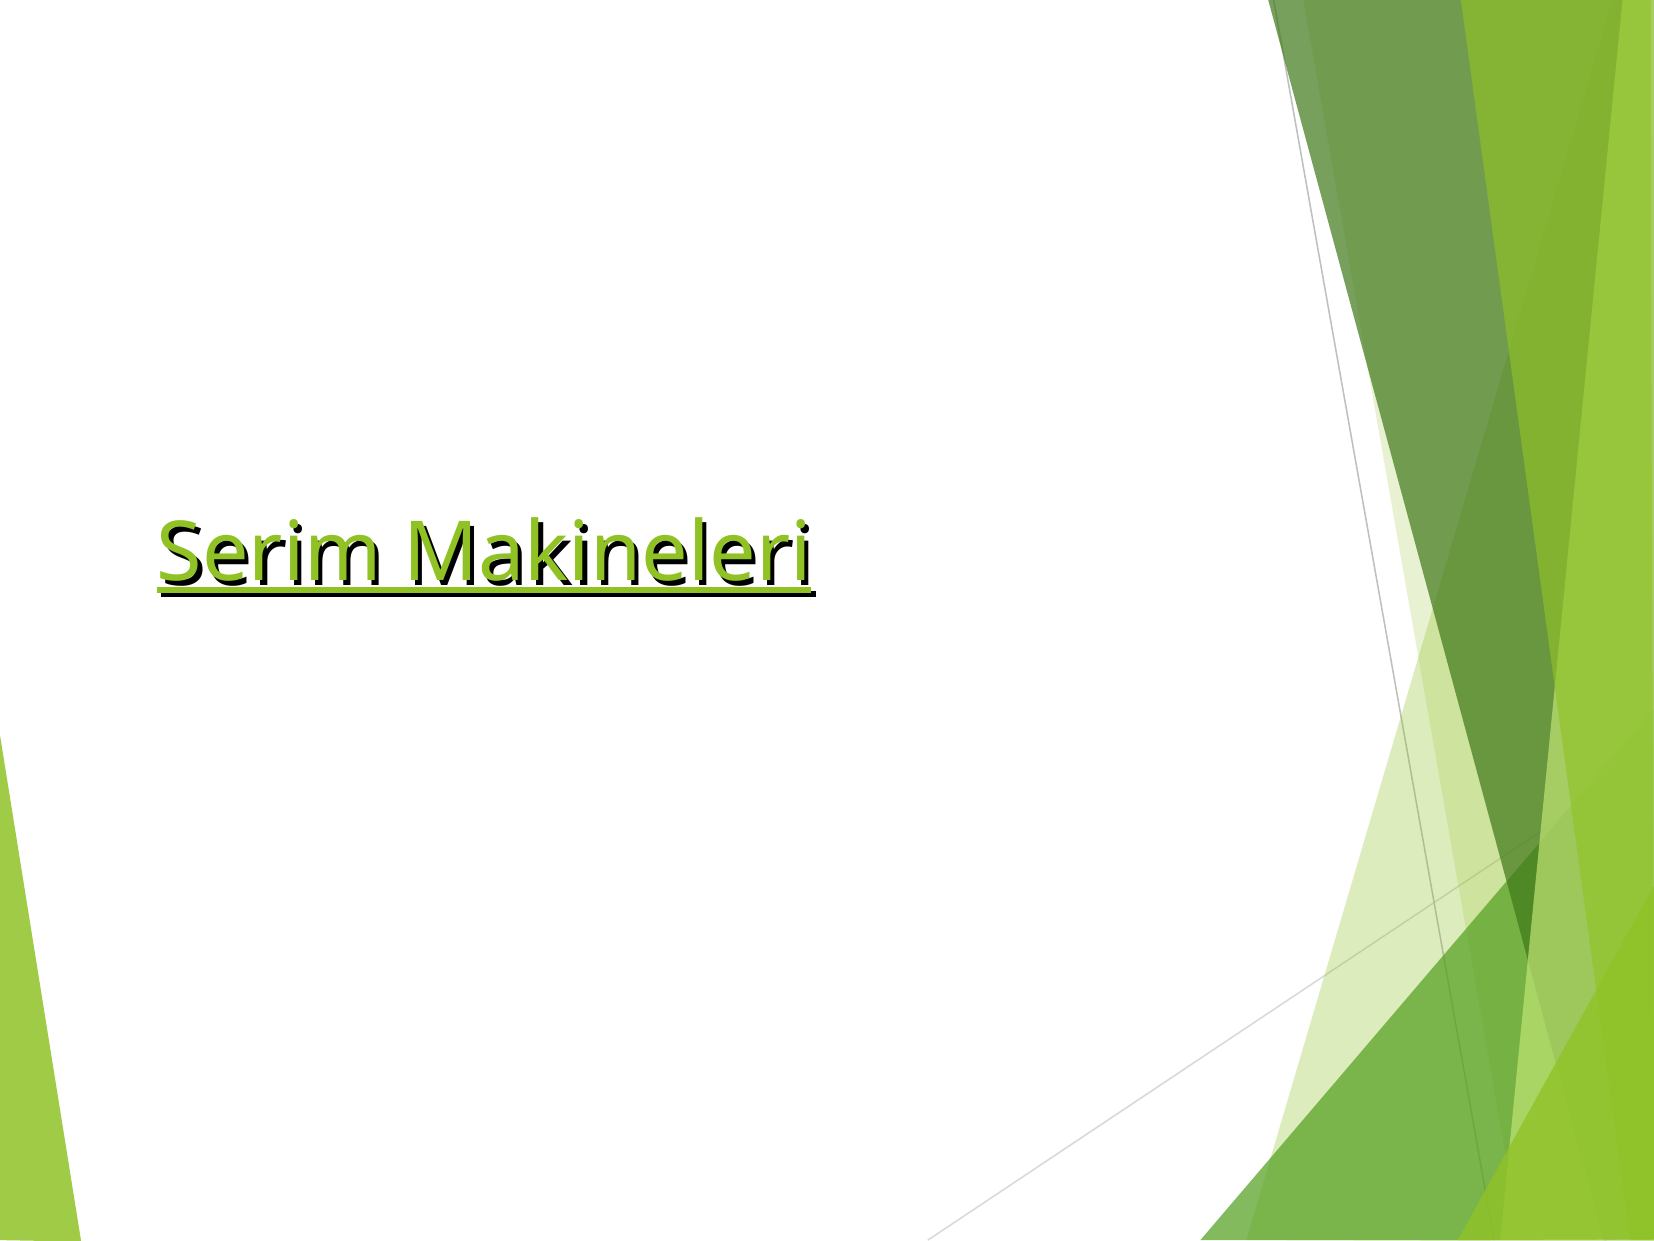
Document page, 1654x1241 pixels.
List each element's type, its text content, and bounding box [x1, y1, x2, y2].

title Serim Makineleri [141, 490, 1554, 698]
